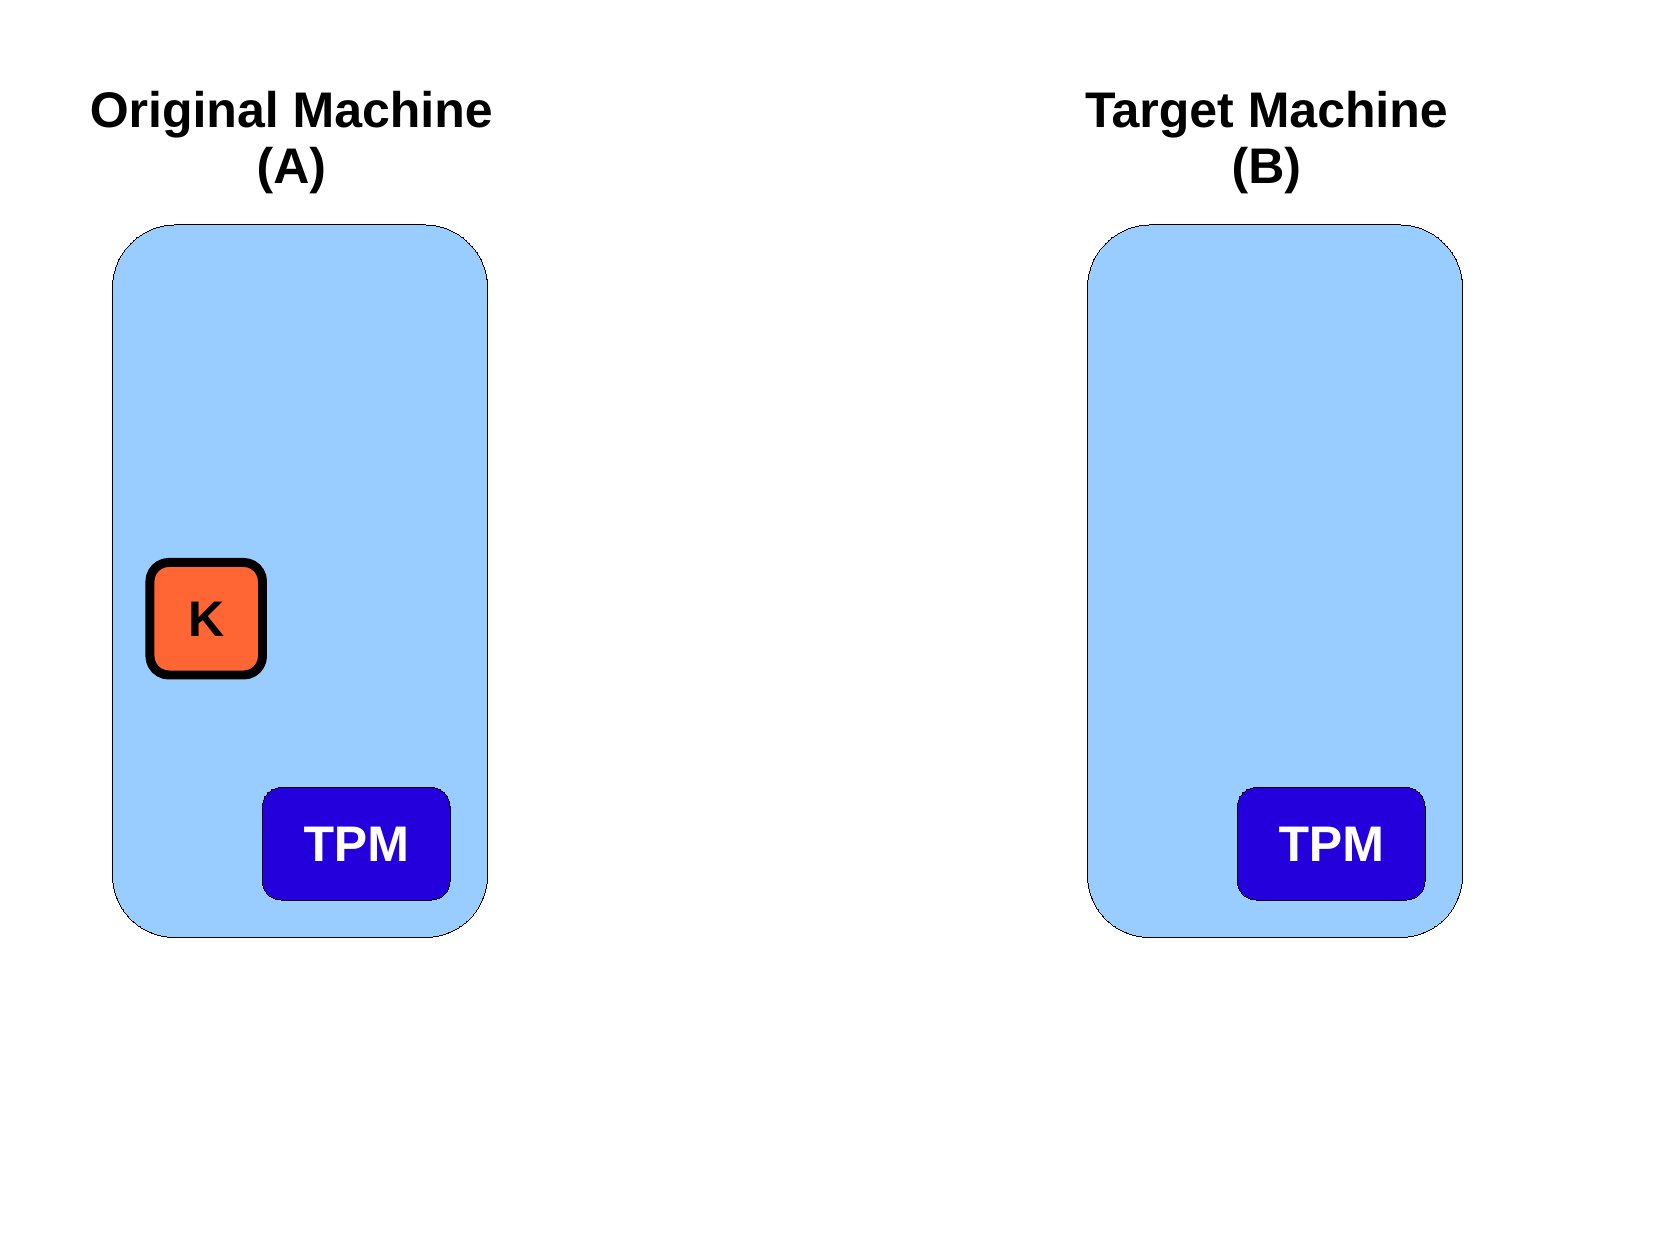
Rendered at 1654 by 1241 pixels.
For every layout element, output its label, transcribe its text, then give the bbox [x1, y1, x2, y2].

text_box Target Machine (B) [1050, 75, 1483, 202]
text_box [1087, 224, 1463, 938]
text_box TPM [1237, 787, 1426, 901]
text_box TPM [262, 787, 451, 901]
text_box [112, 224, 488, 938]
text_box Original Machine (A) [75, 75, 508, 244]
text_box K [149, 562, 263, 676]
